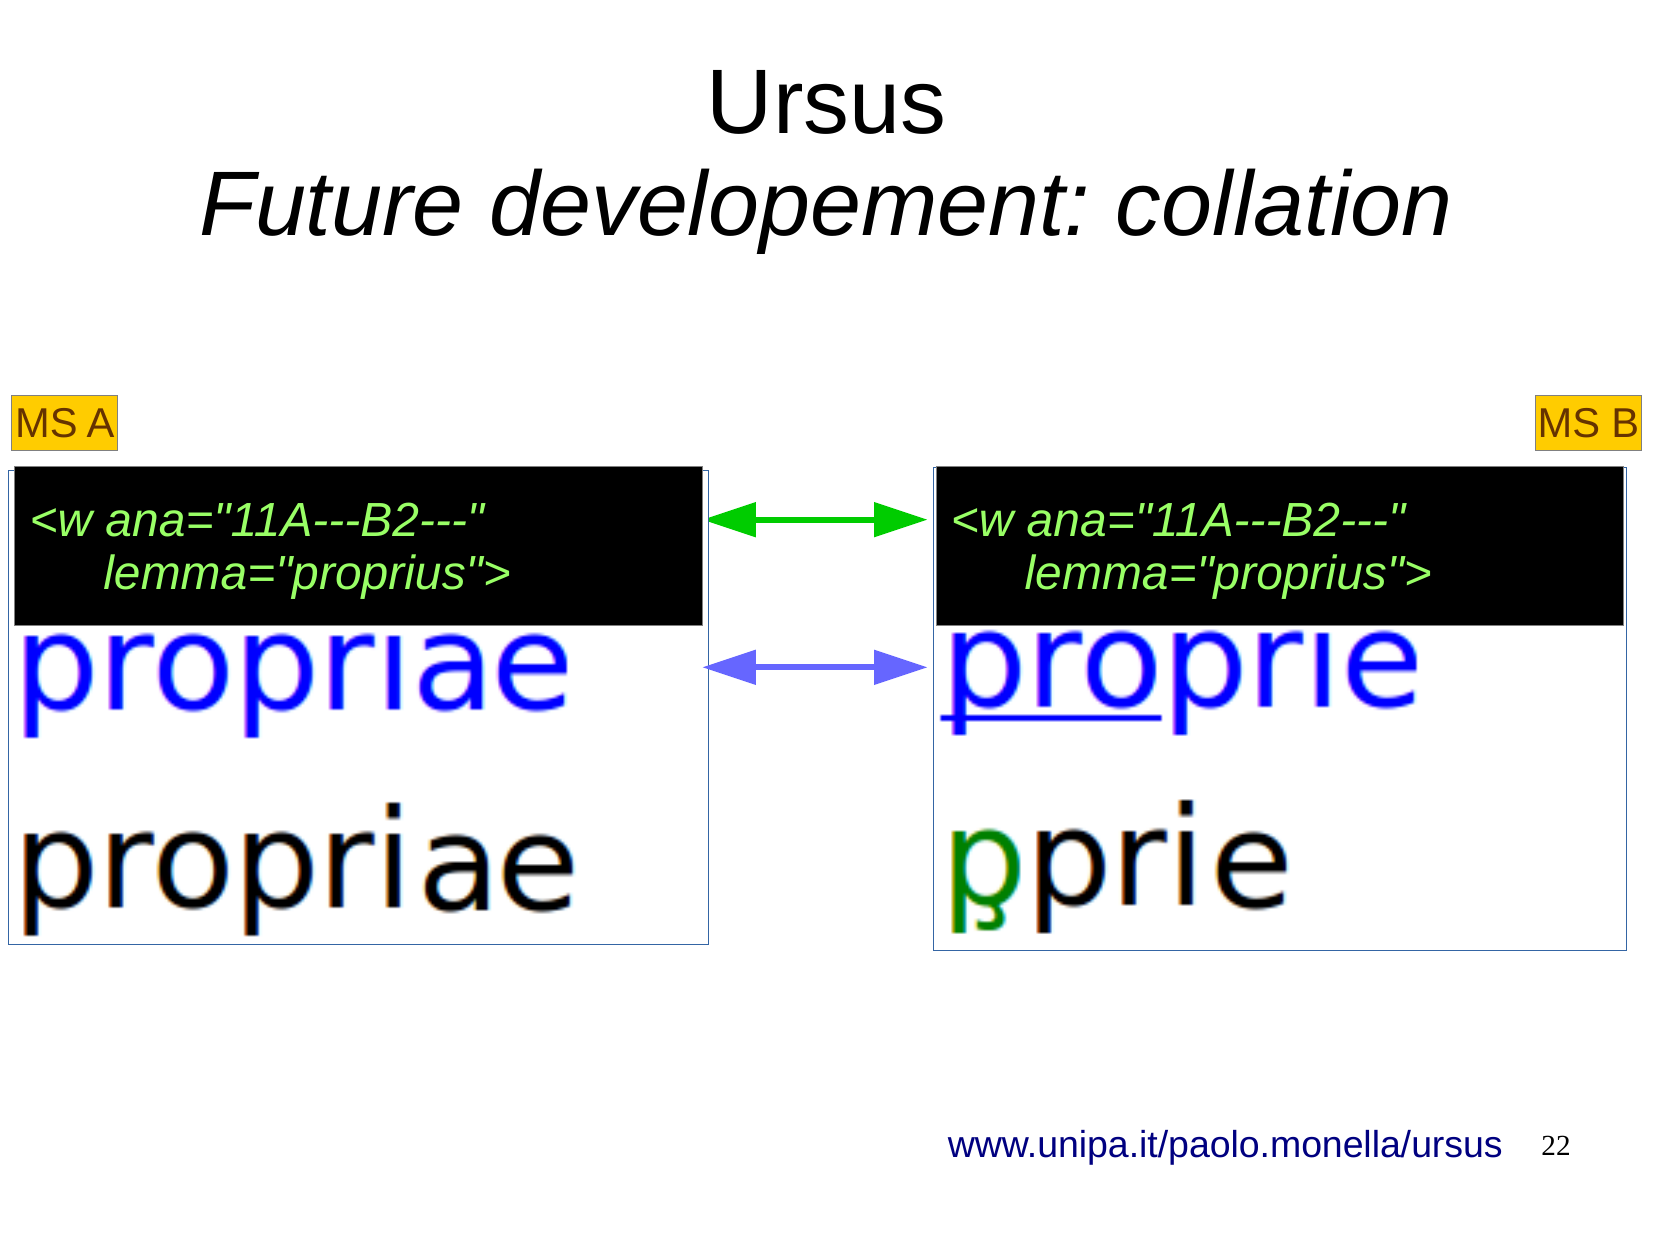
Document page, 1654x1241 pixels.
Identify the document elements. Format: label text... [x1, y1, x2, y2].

picture [933, 467, 1627, 951]
text_box <w ana="11A---B2---" lemma="proprius"> [14, 466, 703, 626]
text_box www.unipa.it/paolo.monella/ursus [933, 1116, 1548, 1216]
title Ursus Future developement: collation [82, 49, 1571, 257]
picture [8, 470, 709, 945]
text_box MS A [11, 395, 118, 451]
text_box MS B [1535, 395, 1642, 451]
text_box <w ana="11A---B2---" lemma="proprius"> [936, 466, 1624, 626]
